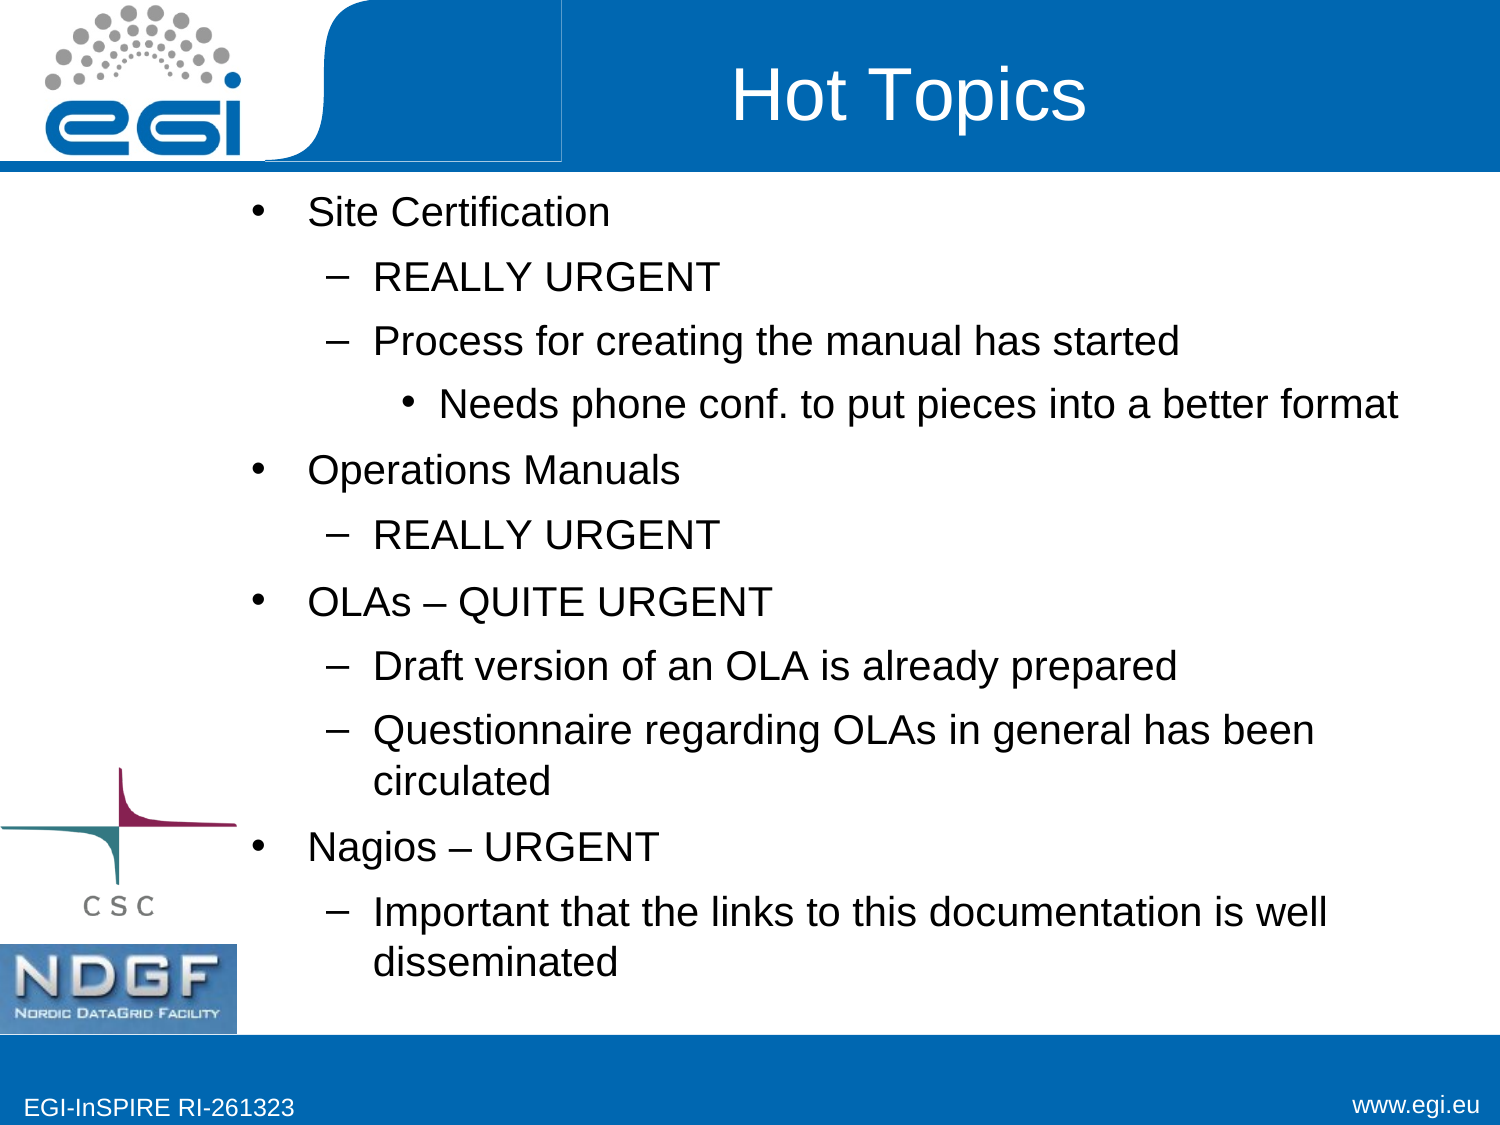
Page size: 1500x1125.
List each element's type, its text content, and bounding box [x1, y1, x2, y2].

picture [0, 0, 265, 161]
picture [0, 944, 237, 1034]
picture [0, 767, 236, 916]
title Hot Topics [348, 0, 1471, 208]
list Site Certification REALLY URGENT Process for creating the manual has started Needs phone conf. to put pieces into a better format Operations Manuals REALLY URGENT OLAs – QUITE URGENT Draft version of an OLA is already prepared Questionnaire regarding OLAs in general has been circulated Nagios – URGENT Important that the links to this documentation is well disseminated [236, 177, 1426, 993]
